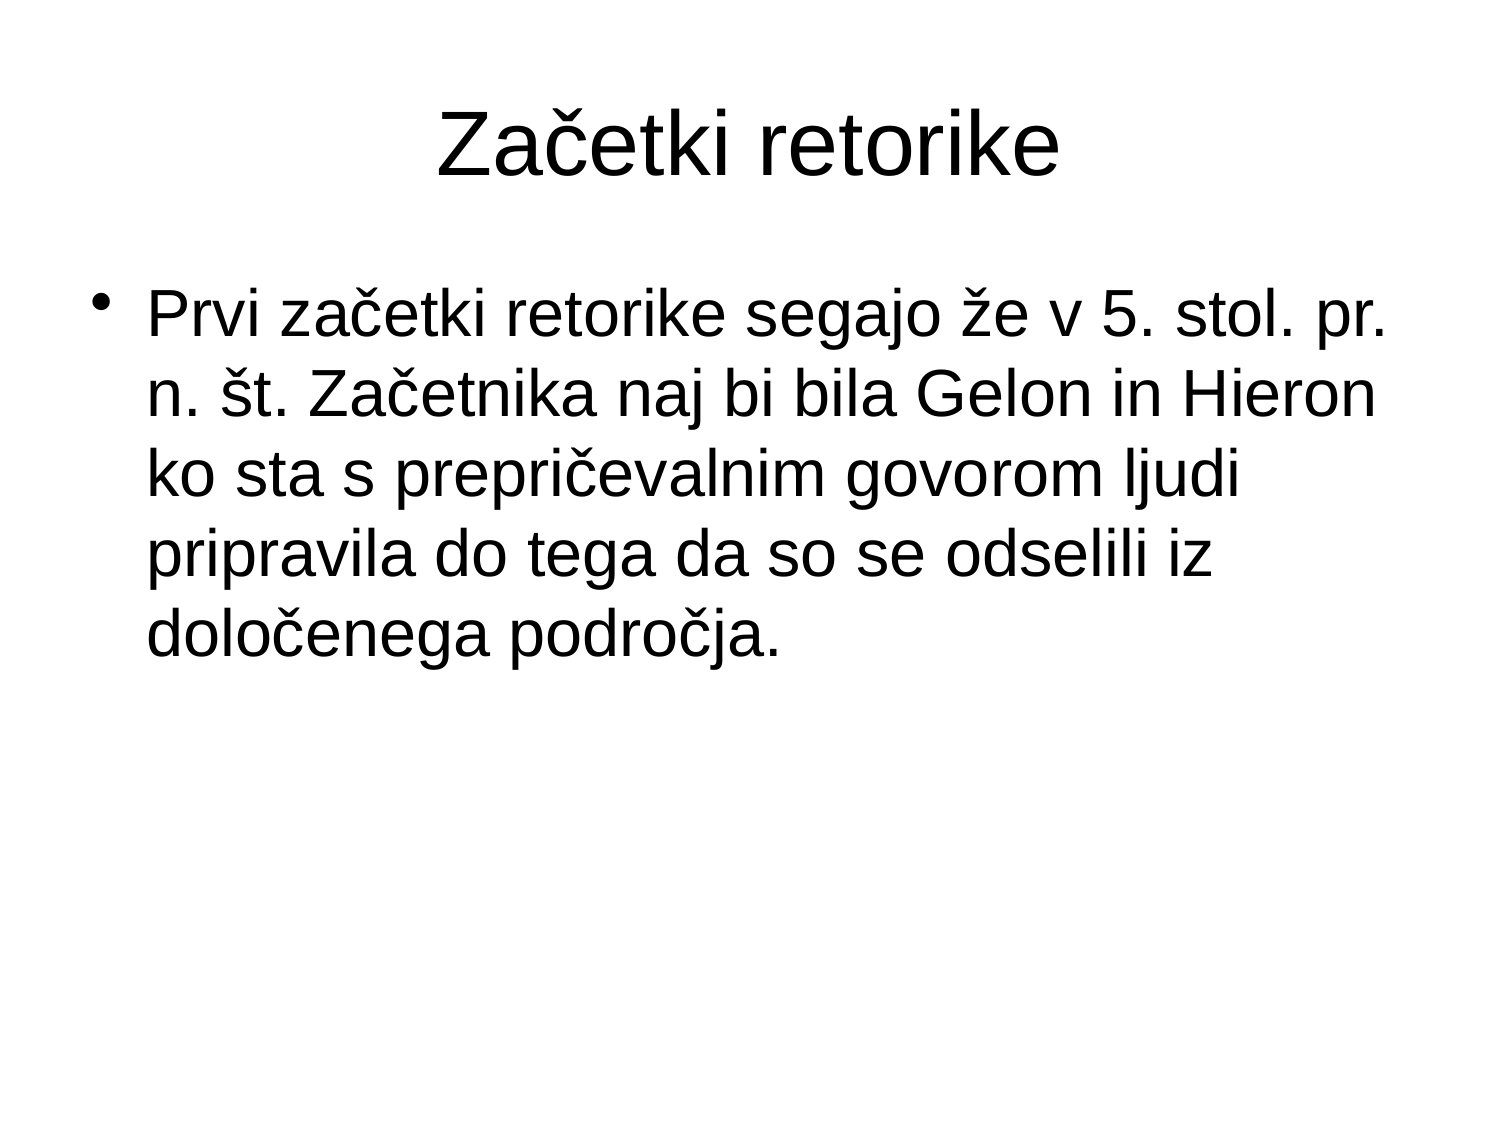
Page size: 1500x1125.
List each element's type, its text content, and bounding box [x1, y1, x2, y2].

list Prvi začetki retorike segajo že v 5. stol. pr. n. št. Začetnika naj bi bila Gelon in Hieron ko sta s prepričevalnim govorom ljudi pripravila do tega da so se odselili iz določenega področja. [75, 262, 1425, 1005]
title Začetki retorike [75, 45, 1425, 233]
